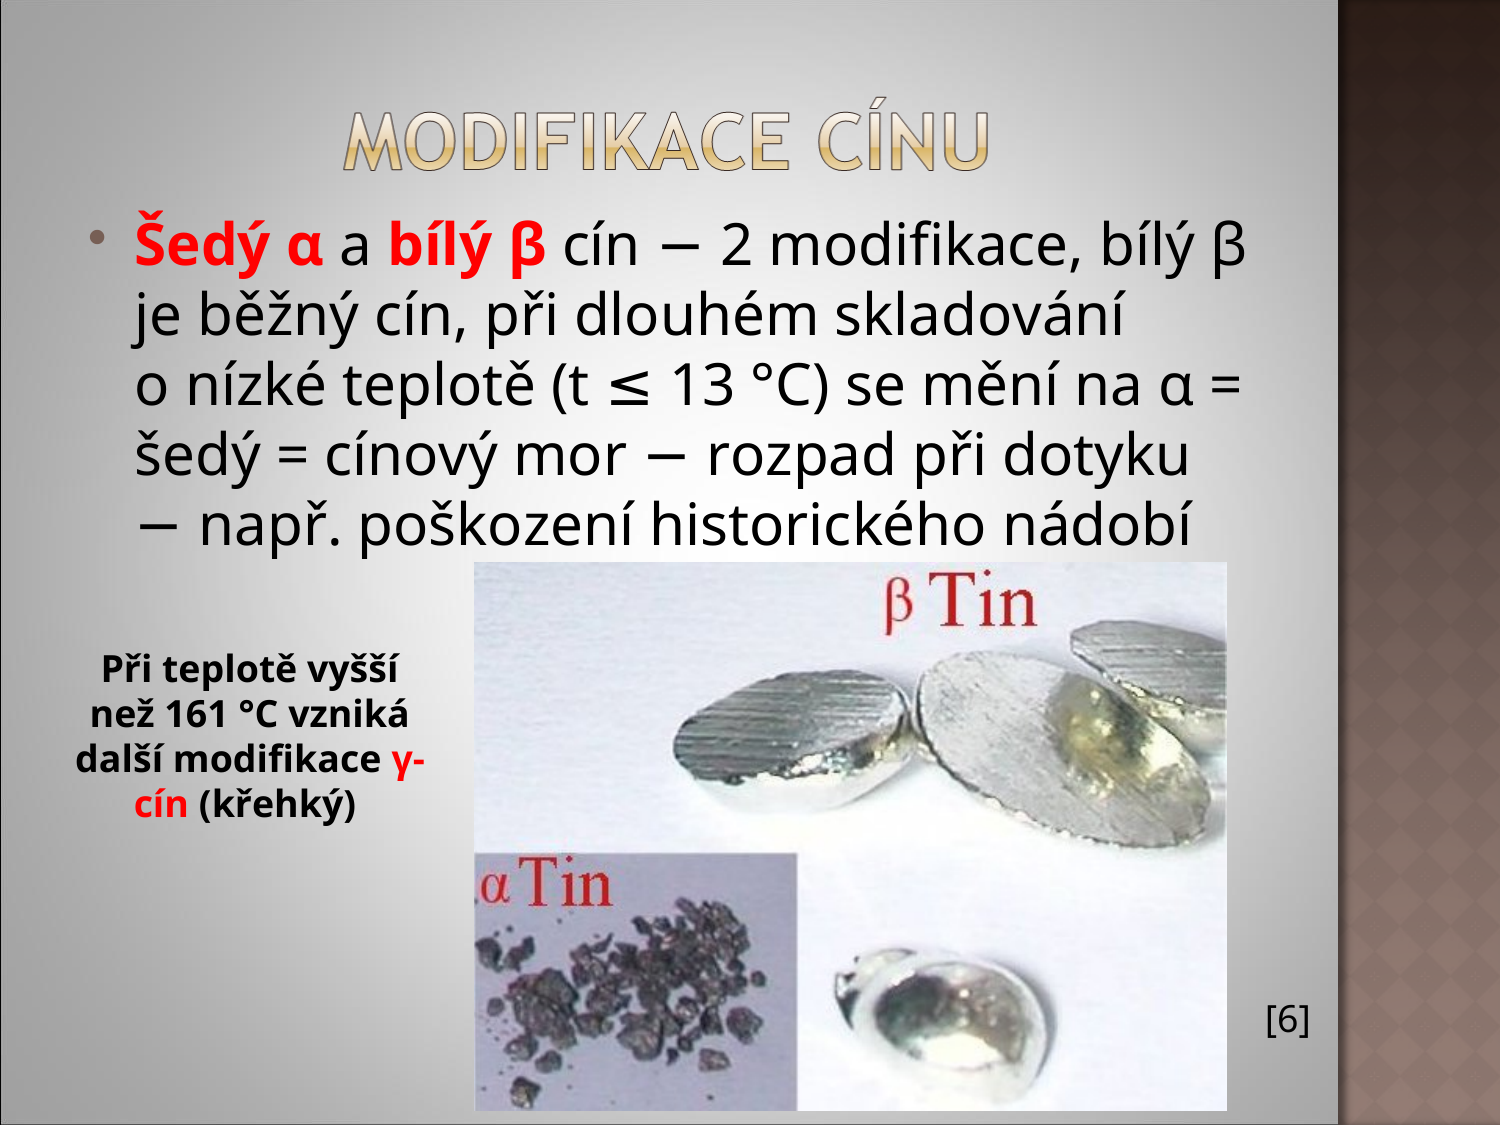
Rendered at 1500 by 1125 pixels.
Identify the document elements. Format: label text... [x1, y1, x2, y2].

list Šedý α a bílý β cín − 2 modifikace, bílý β je běžný cín, při dlouhém skladování o nízké teplotě (t ≤ 13 °C) se mění na α = šedý = cínový mor − rozpad při dotyku − např. poškození historického nádobí [75, 199, 1263, 1060]
text_box Při teplotě vyšší než 161 °C vzniká další modifikace γ-cín (křehký) [49, 637, 451, 833]
text_box [73, 52, 1265, 190]
picture [0, 0, 1500, 1125]
text_box [6] [1249, 987, 1363, 1048]
